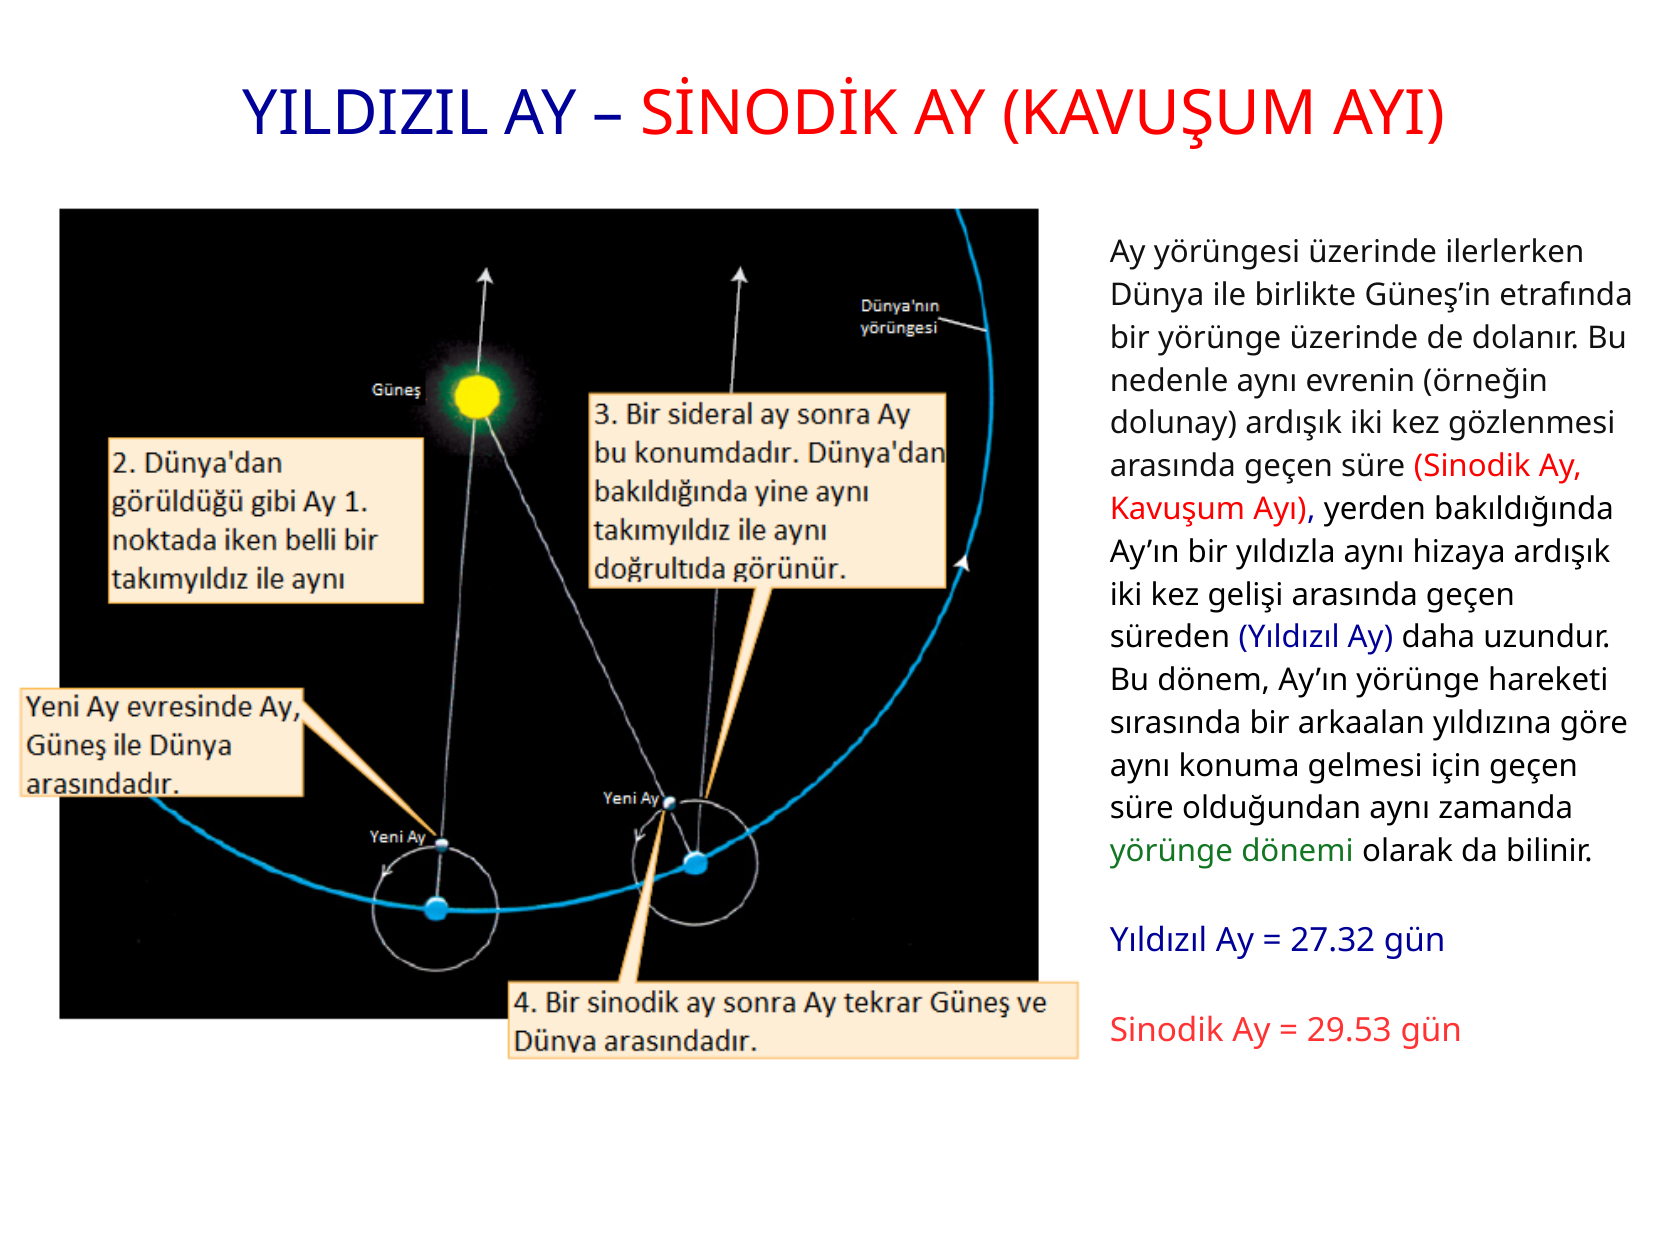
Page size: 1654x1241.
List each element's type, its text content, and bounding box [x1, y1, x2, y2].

picture [1, 157, 1086, 1068]
title YILDIZIL AY – SİNODİK AY (KAVUŞUM AYI) [82, 43, 1571, 176]
text_box Ay yörüngesi üzerinde ilerlerken Dünya ile birlikte Güneş’in etrafında bir yörünge üzerinde de dolanır. Bu nedenle aynı evrenin (örneğin dolunay) ardışık iki kez gözlenmesi arasında geçen süre (Sinodik Ay, Kavuşum Ayı), yerden bakıldığında Ay’ın bir yıldızla aynı hizaya ardışık iki kez gelişi arasında geçen süreden (Yıldızıl Ay) daha uzundur. Bu dönem, Ay’ın yörünge hareketi sırasında bir arkaalan yıldızına göre aynı konuma gelmesi için geçen süre olduğundan aynı zamanda yörünge dönemi olarak da bilinir. Yıldızıl Ay = 27.32 gün Sinodik Ay = 29.53 gün [1095, 222, 1651, 1026]
